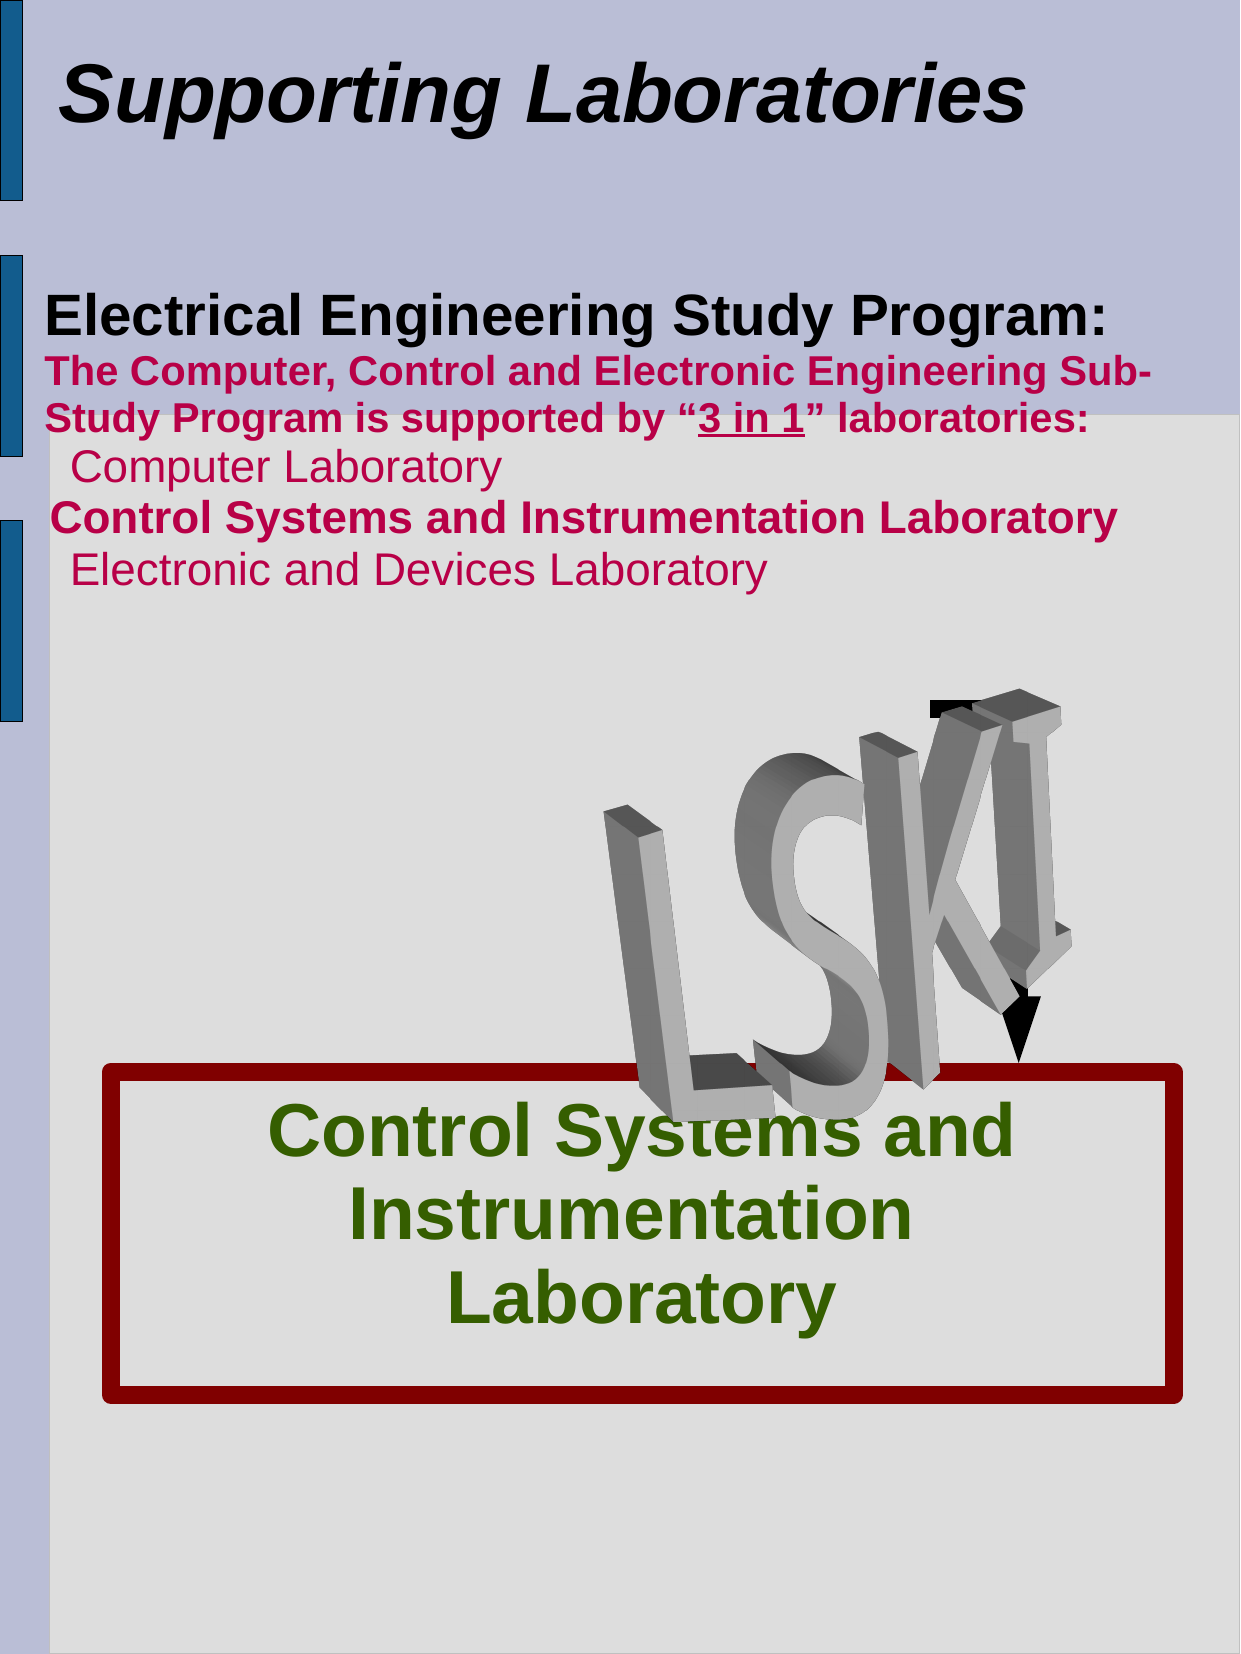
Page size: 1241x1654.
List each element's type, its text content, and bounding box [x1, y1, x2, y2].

text_box Electrical Engineering Study Program: The Computer, Control and Electronic Engineering Sub-Study Program is supported by “3 in 1” laboratories: Computer Laboratory Control Systems and Instrumentation Laboratory Electronic and Devices Laboratory [29, 275, 1241, 771]
text_box Supporting Laboratories [44, 39, 1196, 201]
text_box Control Systems and Instrumentation Laboratory [110, 1071, 1174, 1395]
